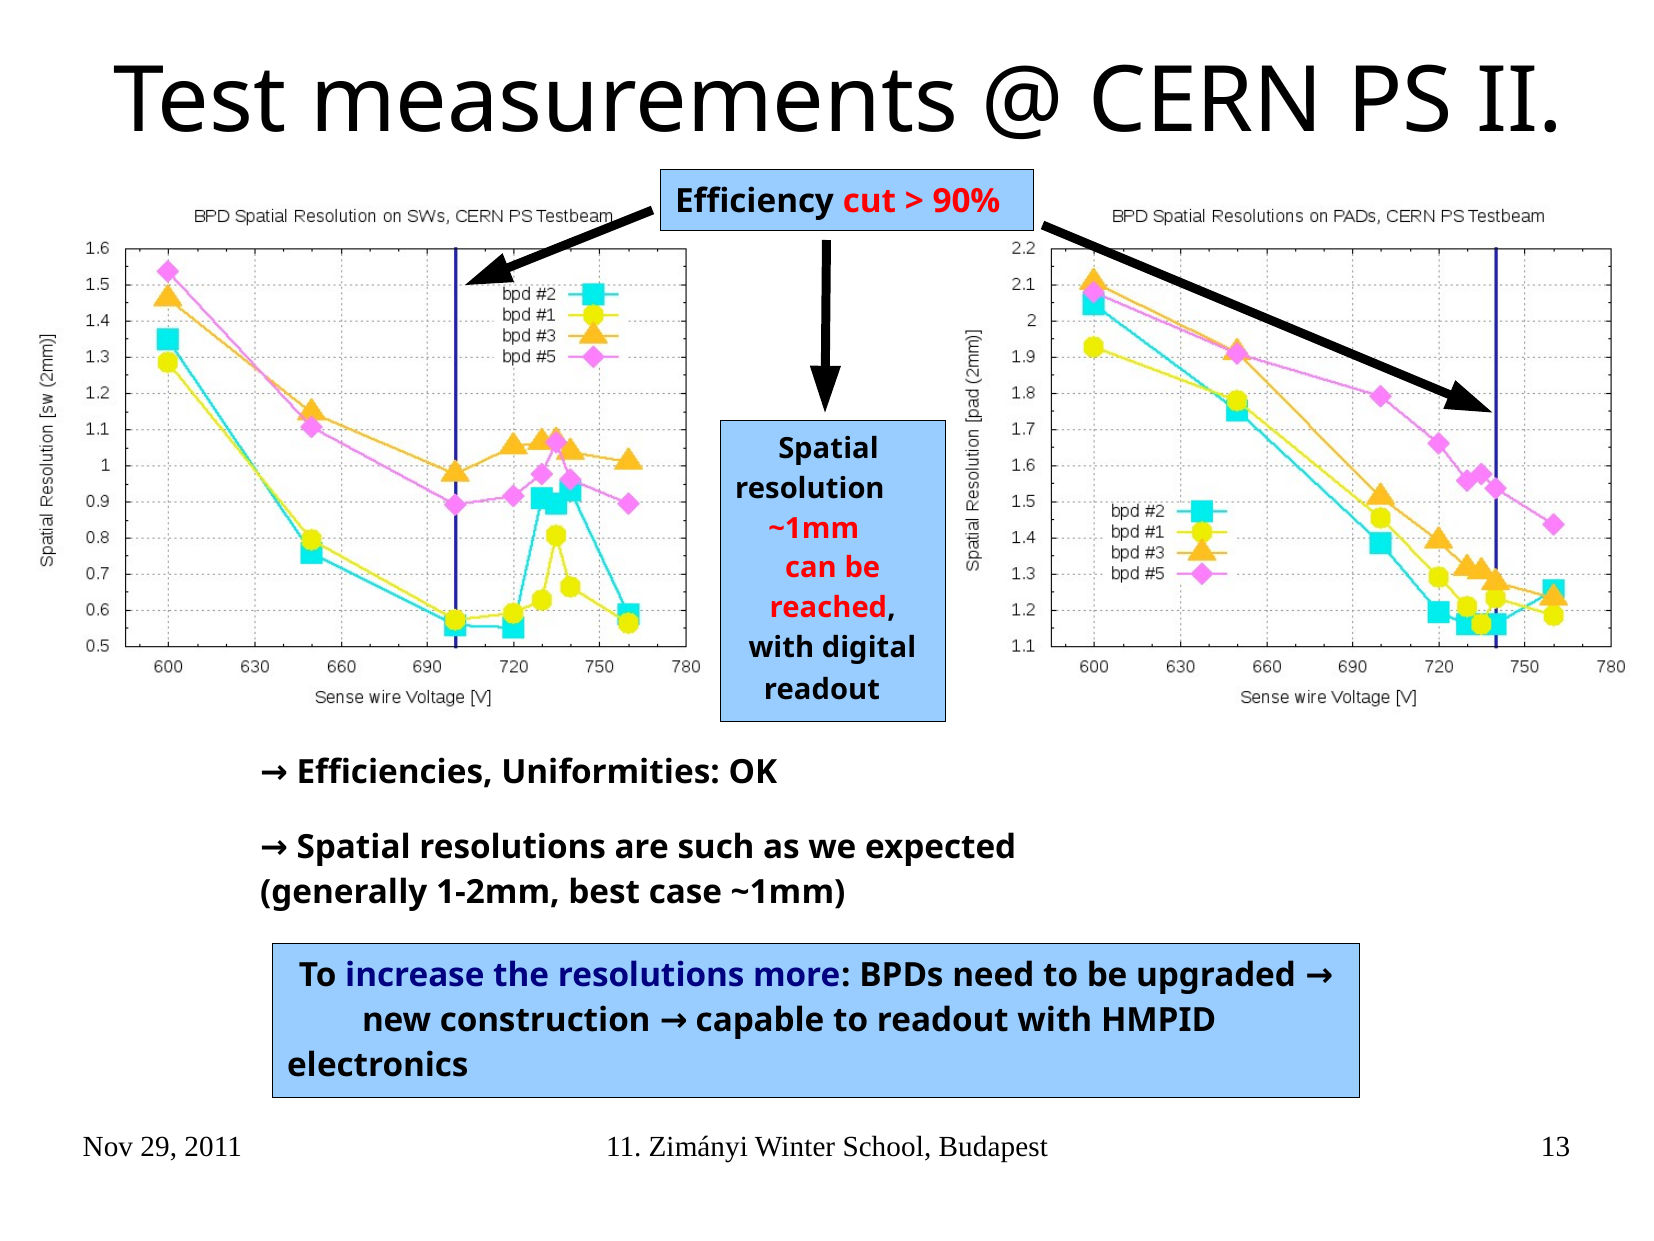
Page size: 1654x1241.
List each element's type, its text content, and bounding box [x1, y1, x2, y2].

picture [937, 187, 1638, 713]
title Test measurements @ CERN PS II. [37, 0, 1608, 187]
text_box Efficiency cut > 90% [660, 169, 1034, 231]
list → Efficiencies, Uniformities: OK → Spatial resolutions are such as we expected (generally 1-2mm, best case ~1mm) [189, 679, 1494, 940]
picture [11, 187, 713, 713]
text_box To increase the resolutions more: BPDs need to be upgraded → new construction → capable to readout with HMPID electronics [272, 943, 1360, 1098]
text_box Spatial resolution ~1mm can be reached, with digital readout [720, 420, 946, 722]
